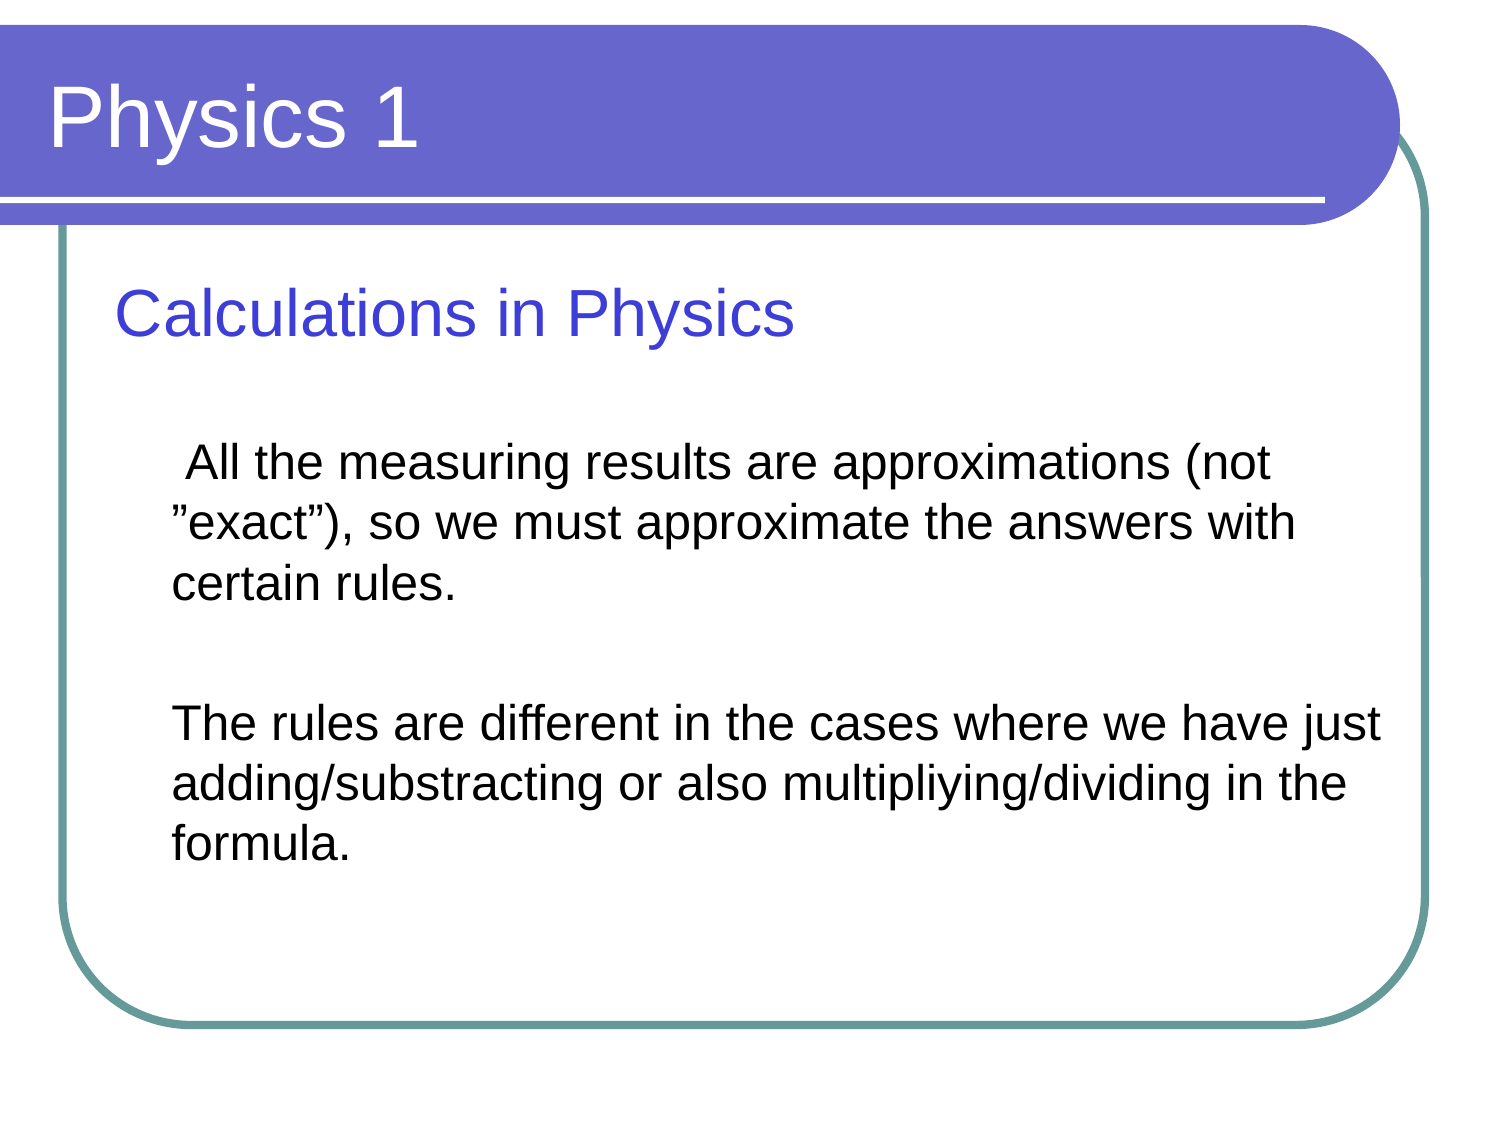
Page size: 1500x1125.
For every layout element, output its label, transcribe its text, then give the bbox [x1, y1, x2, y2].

list Calculations in Physics All the measuring results are approximations (not ”exact”), so we must approximate the answers with certain rules. The rules are different in the cases where we have just adding/substracting or also multipliying/dividing in the formula. [99, 262, 1400, 988]
title Physics 1 [32, 37, 1347, 188]
